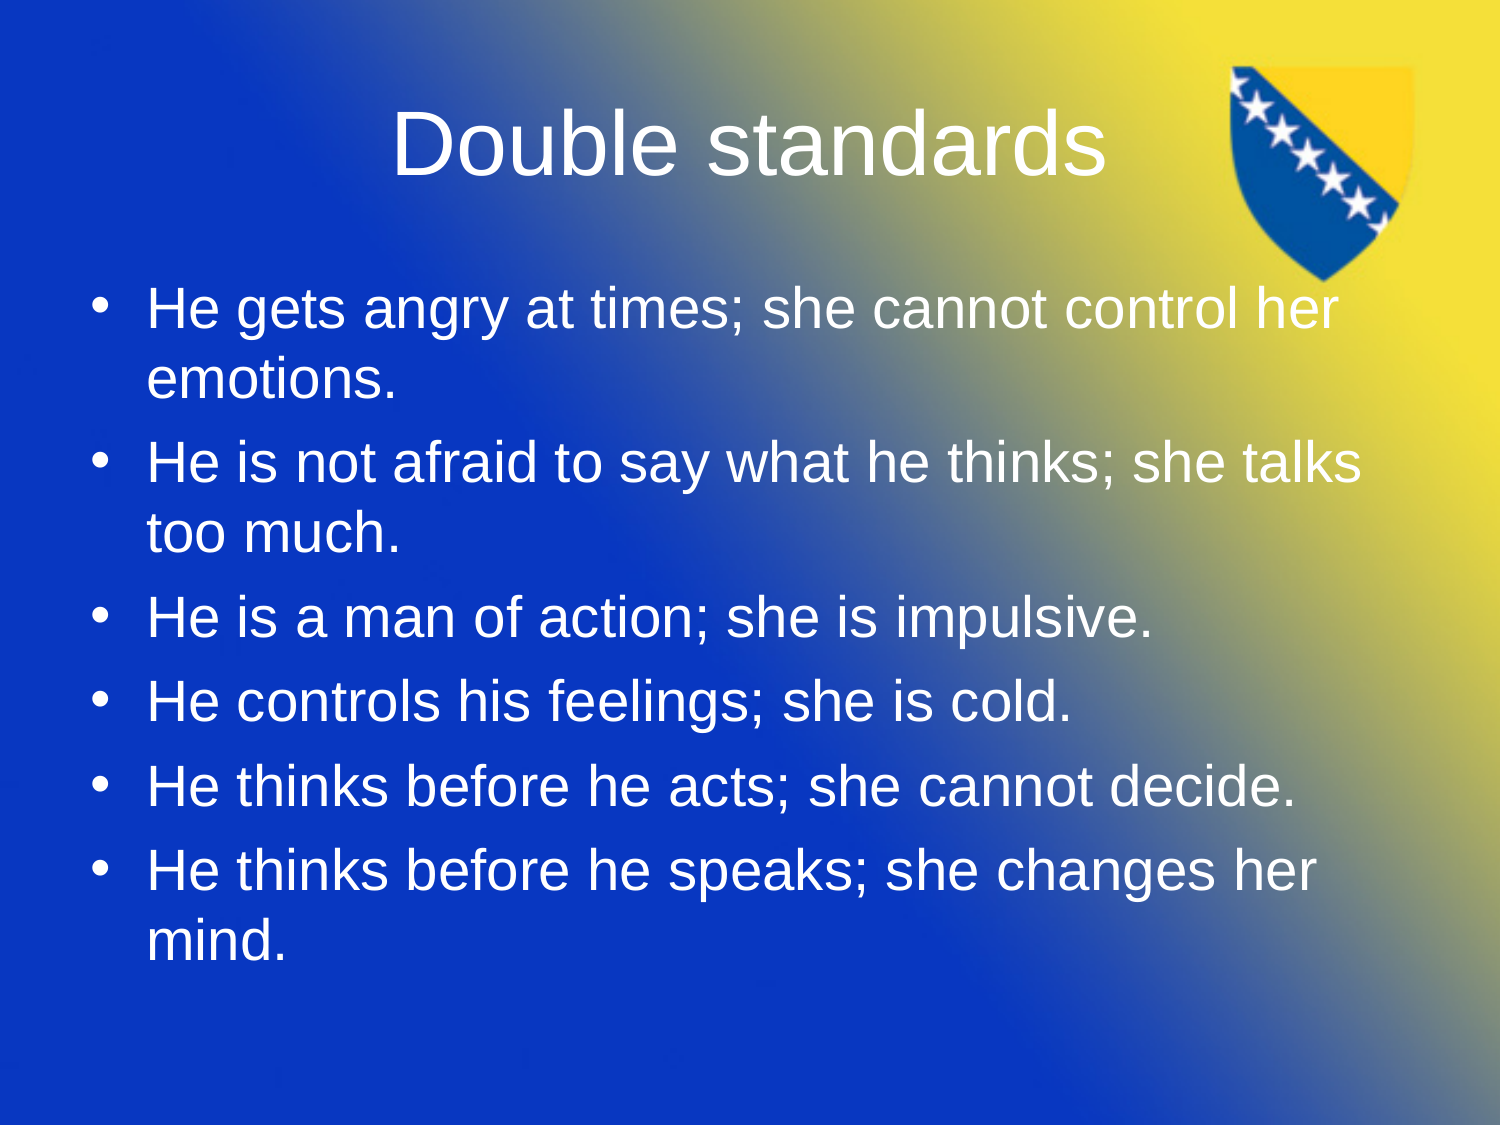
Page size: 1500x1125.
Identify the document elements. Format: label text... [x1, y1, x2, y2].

title Double standards [75, 45, 1426, 233]
picture [0, 0, 1500, 1125]
list He gets angry at times; she cannot control her emotions. He is not afraid to say what he thinks; she talks too much. He is a man of action; she is impulsive. He controls his feelings; she is cold. He thinks before he acts; she cannot decide. He thinks before he speaks; she changes her mind. [75, 262, 1426, 1005]
